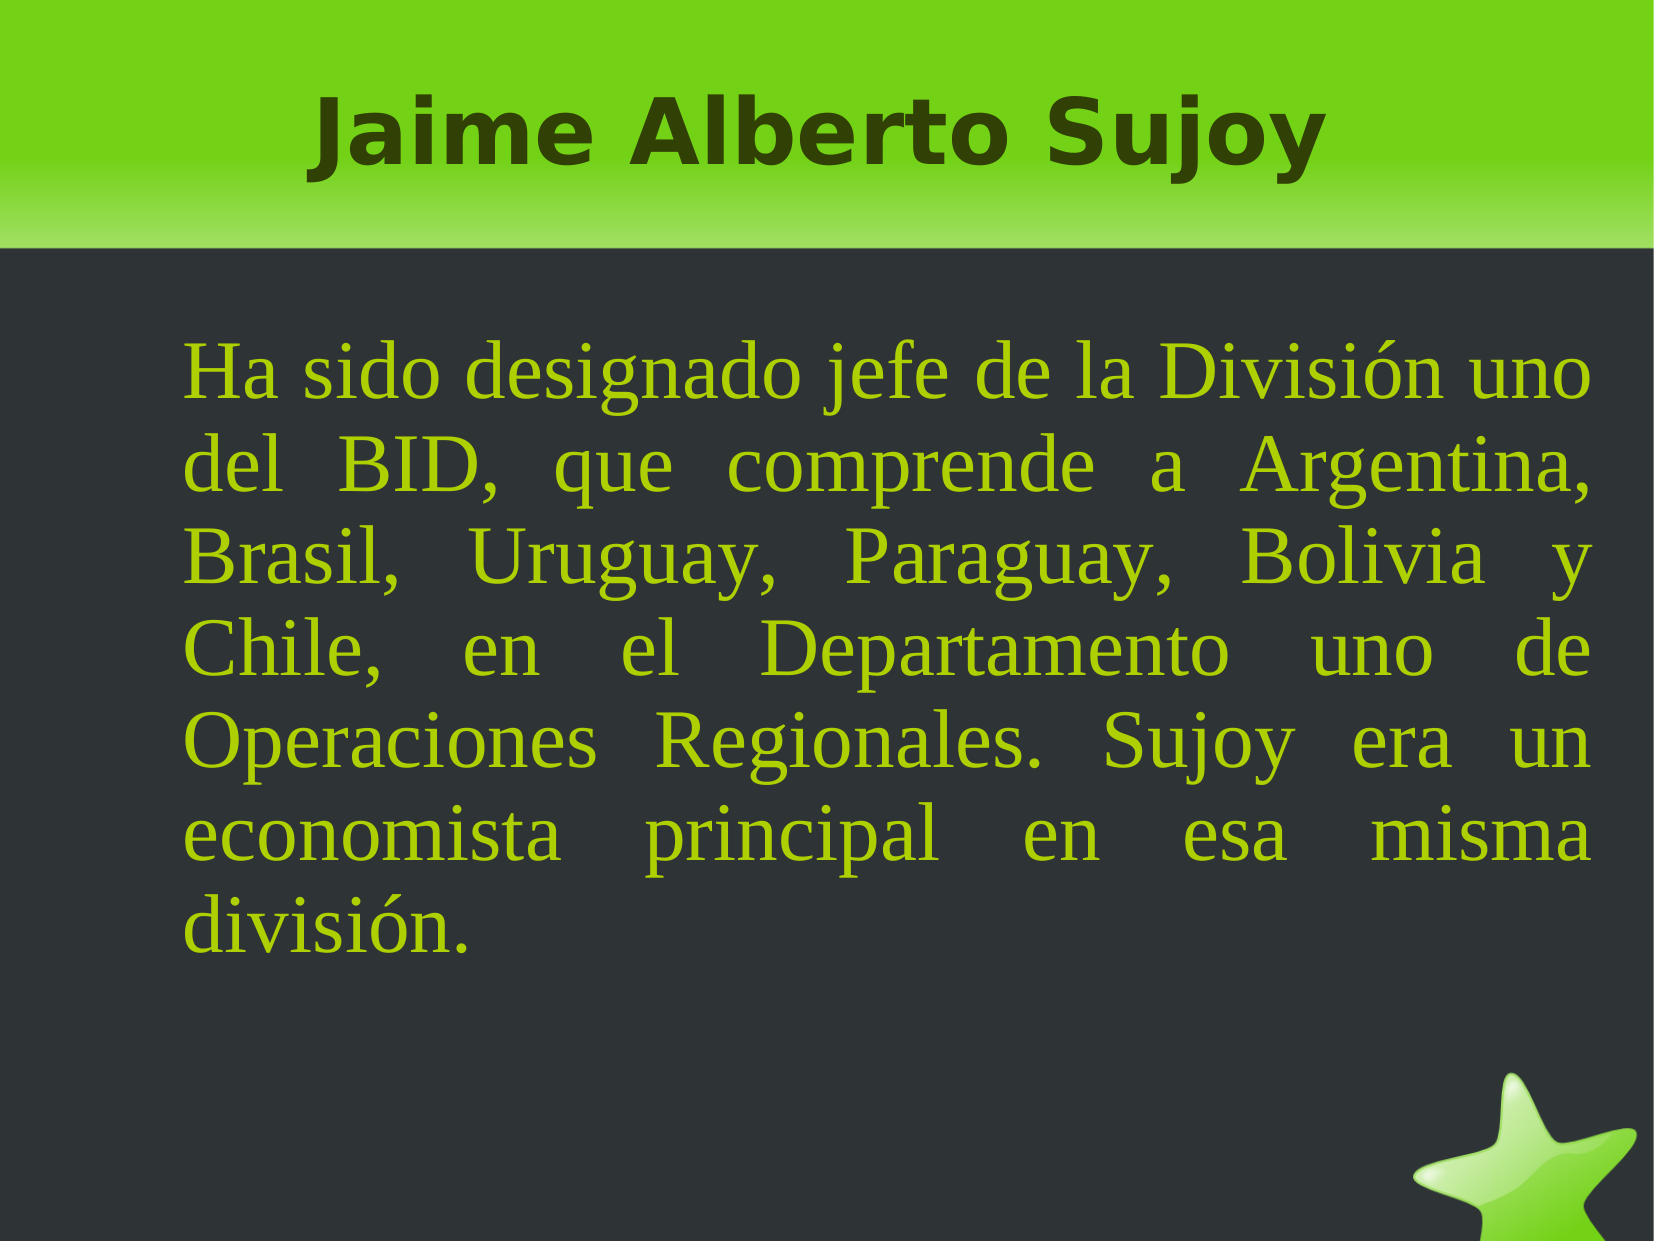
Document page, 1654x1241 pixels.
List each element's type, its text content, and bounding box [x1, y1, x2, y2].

picture [0, 0, 1654, 1241]
title Jaime Alberto Sujoy [76, 36, 1565, 229]
list Ha sido designado jefe de la División uno del BID, que comprende a Argentina, Brasil, Uruguay, Paraguay, Bolivia y Chile, en el Departamento uno de Operaciones Regionales. Sujoy era un economista principal en esa misma división. [76, 324, 1595, 1129]
